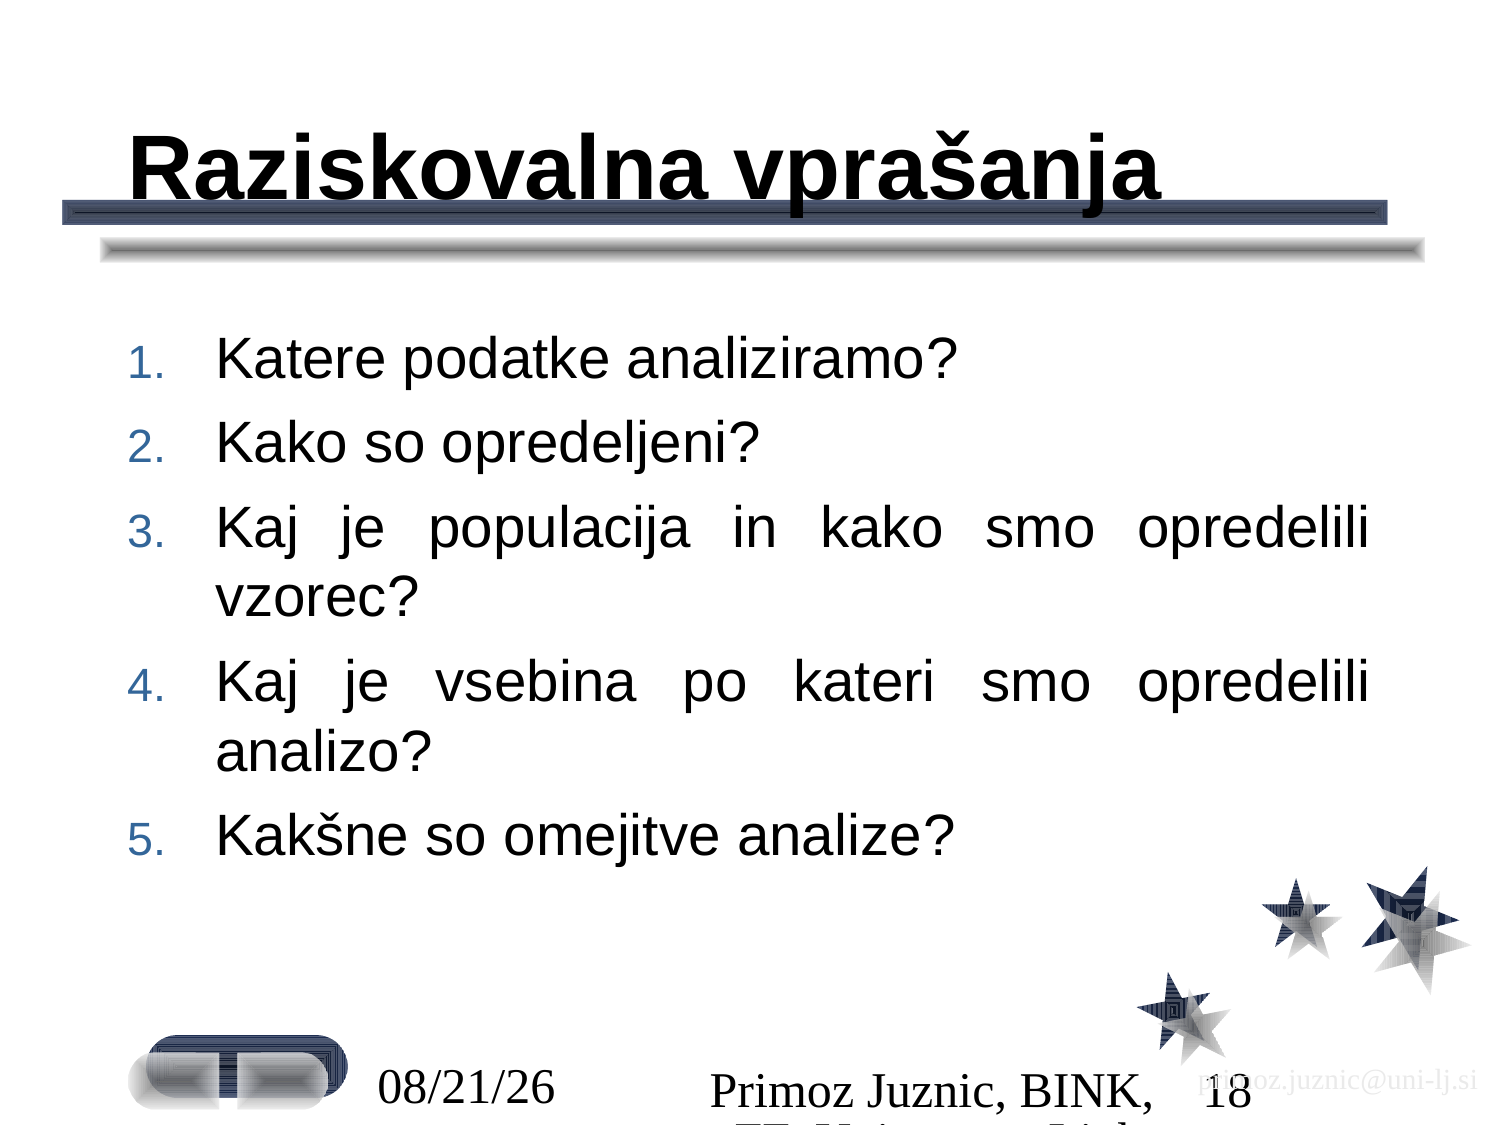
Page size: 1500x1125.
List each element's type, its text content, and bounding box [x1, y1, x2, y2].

title Raziskovalna vprašanja [112, 37, 1388, 225]
list Katere podatke analiziramo? Kako so opredeljeni? Kaj je populacija in kako smo opredelili vzorec? Kaj je vsebina po kateri smo opredelili analizo? Kakšne so omejitve analize? [112, 312, 1388, 988]
